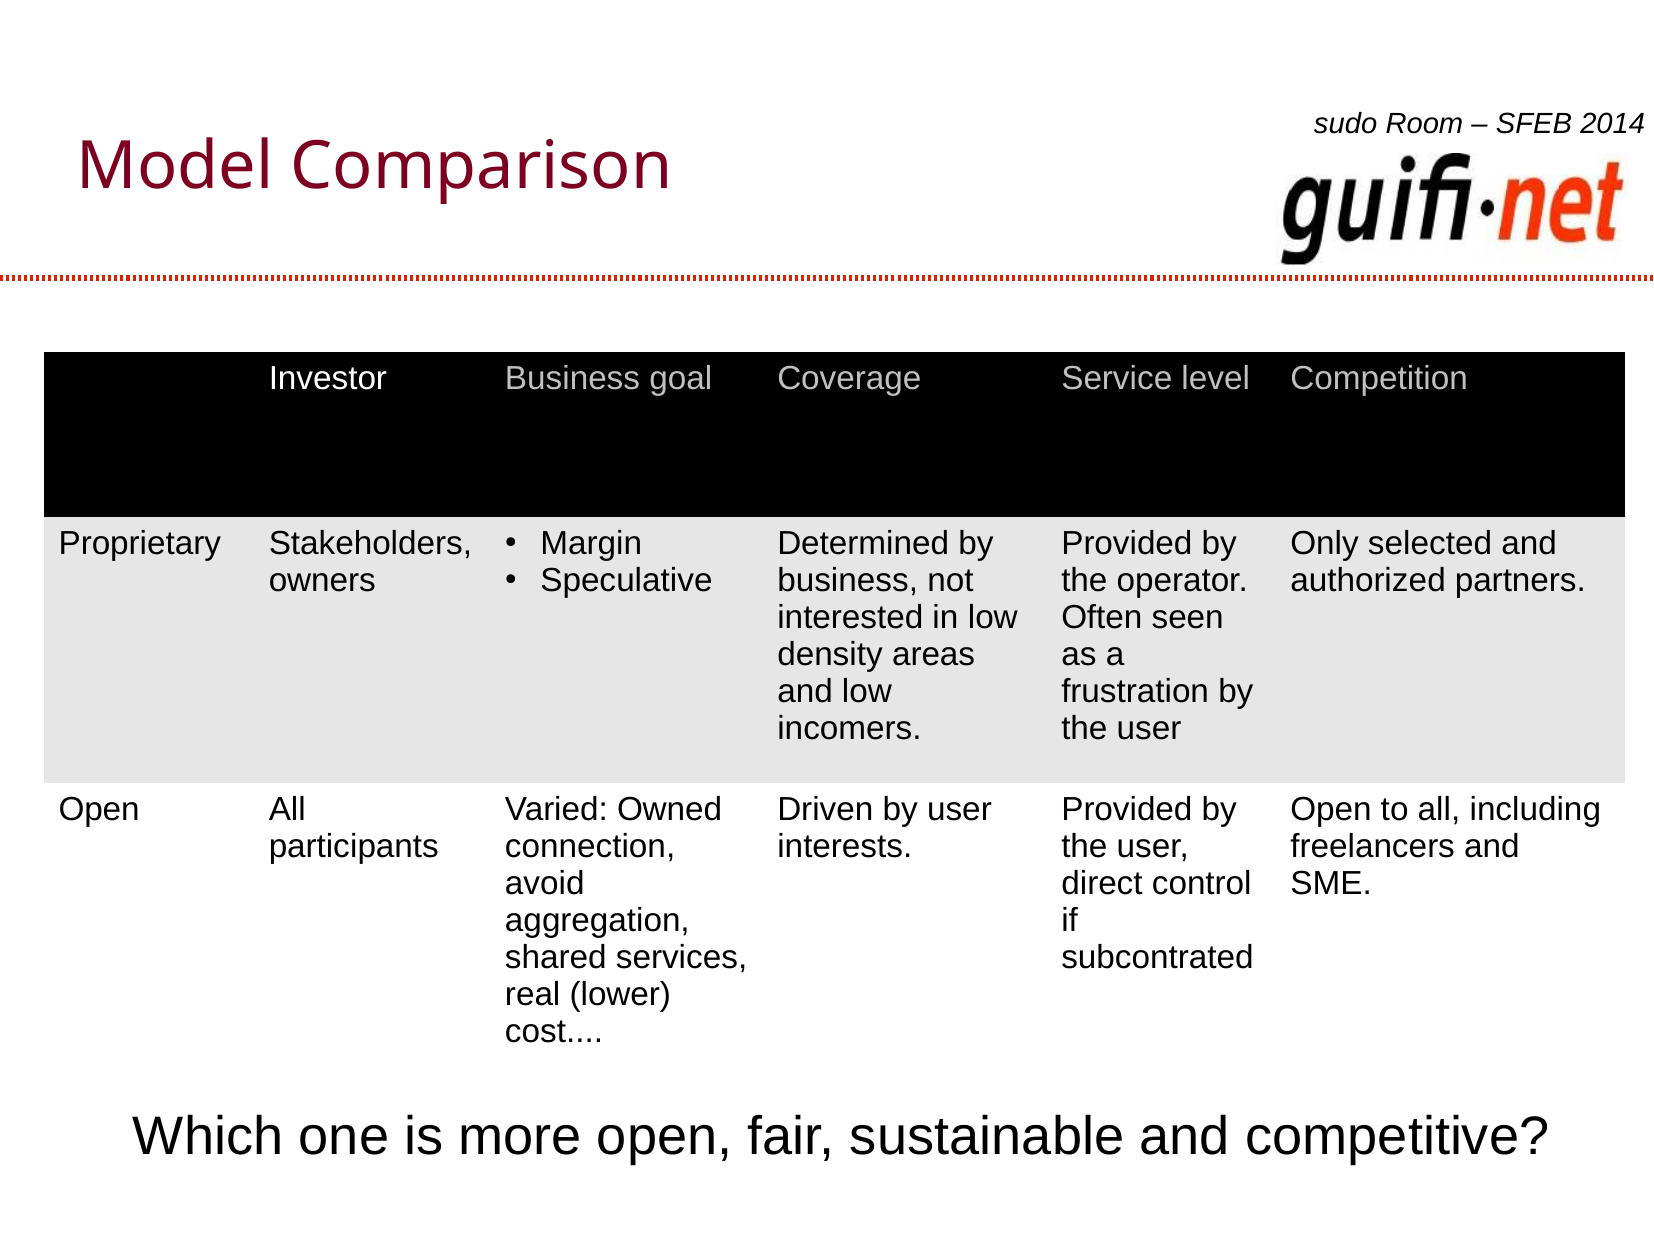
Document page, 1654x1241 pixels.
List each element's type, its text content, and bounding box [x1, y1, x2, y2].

table_cell Provided by the operator. Often seen as a frustration by the user [1046, 517, 1276, 783]
table_cell Open to all, including freelancers and SME. [1276, 783, 1625, 1057]
table_cell Determined by business, not interested in low density areas and low incomers. [763, 517, 1046, 783]
table_header Coverage [763, 352, 1046, 517]
picture [1275, 153, 1630, 266]
table_cell Only selected and authorized partners. [1276, 517, 1625, 783]
table_header Business goal [490, 352, 763, 517]
table_header Investor [254, 352, 490, 517]
table_cell Stakeholders, owners [254, 517, 490, 783]
title Model Comparison [76, 59, 1093, 267]
table_cell Proprietary [44, 517, 254, 783]
table_cell Driven by user interests. [763, 783, 1046, 1057]
table_header Service level [1046, 352, 1276, 517]
table_cell Open [44, 783, 254, 1057]
table_cell All participants [254, 783, 490, 1057]
table_cell Varied: Owned connection, avoid aggregation, shared services, real (lower) cost.... [490, 783, 763, 1057]
text_box sudo Room – SFEB 2014 [1299, 100, 1654, 148]
table_header [44, 352, 254, 517]
text_box Which one is more open, fair, sustainable and competitive? [118, 1098, 1625, 1174]
table_cell Margin Speculative [490, 517, 763, 783]
table_cell Provided by the user, direct control if subcontrated [1046, 783, 1276, 1057]
table_header Competition [1276, 352, 1625, 517]
